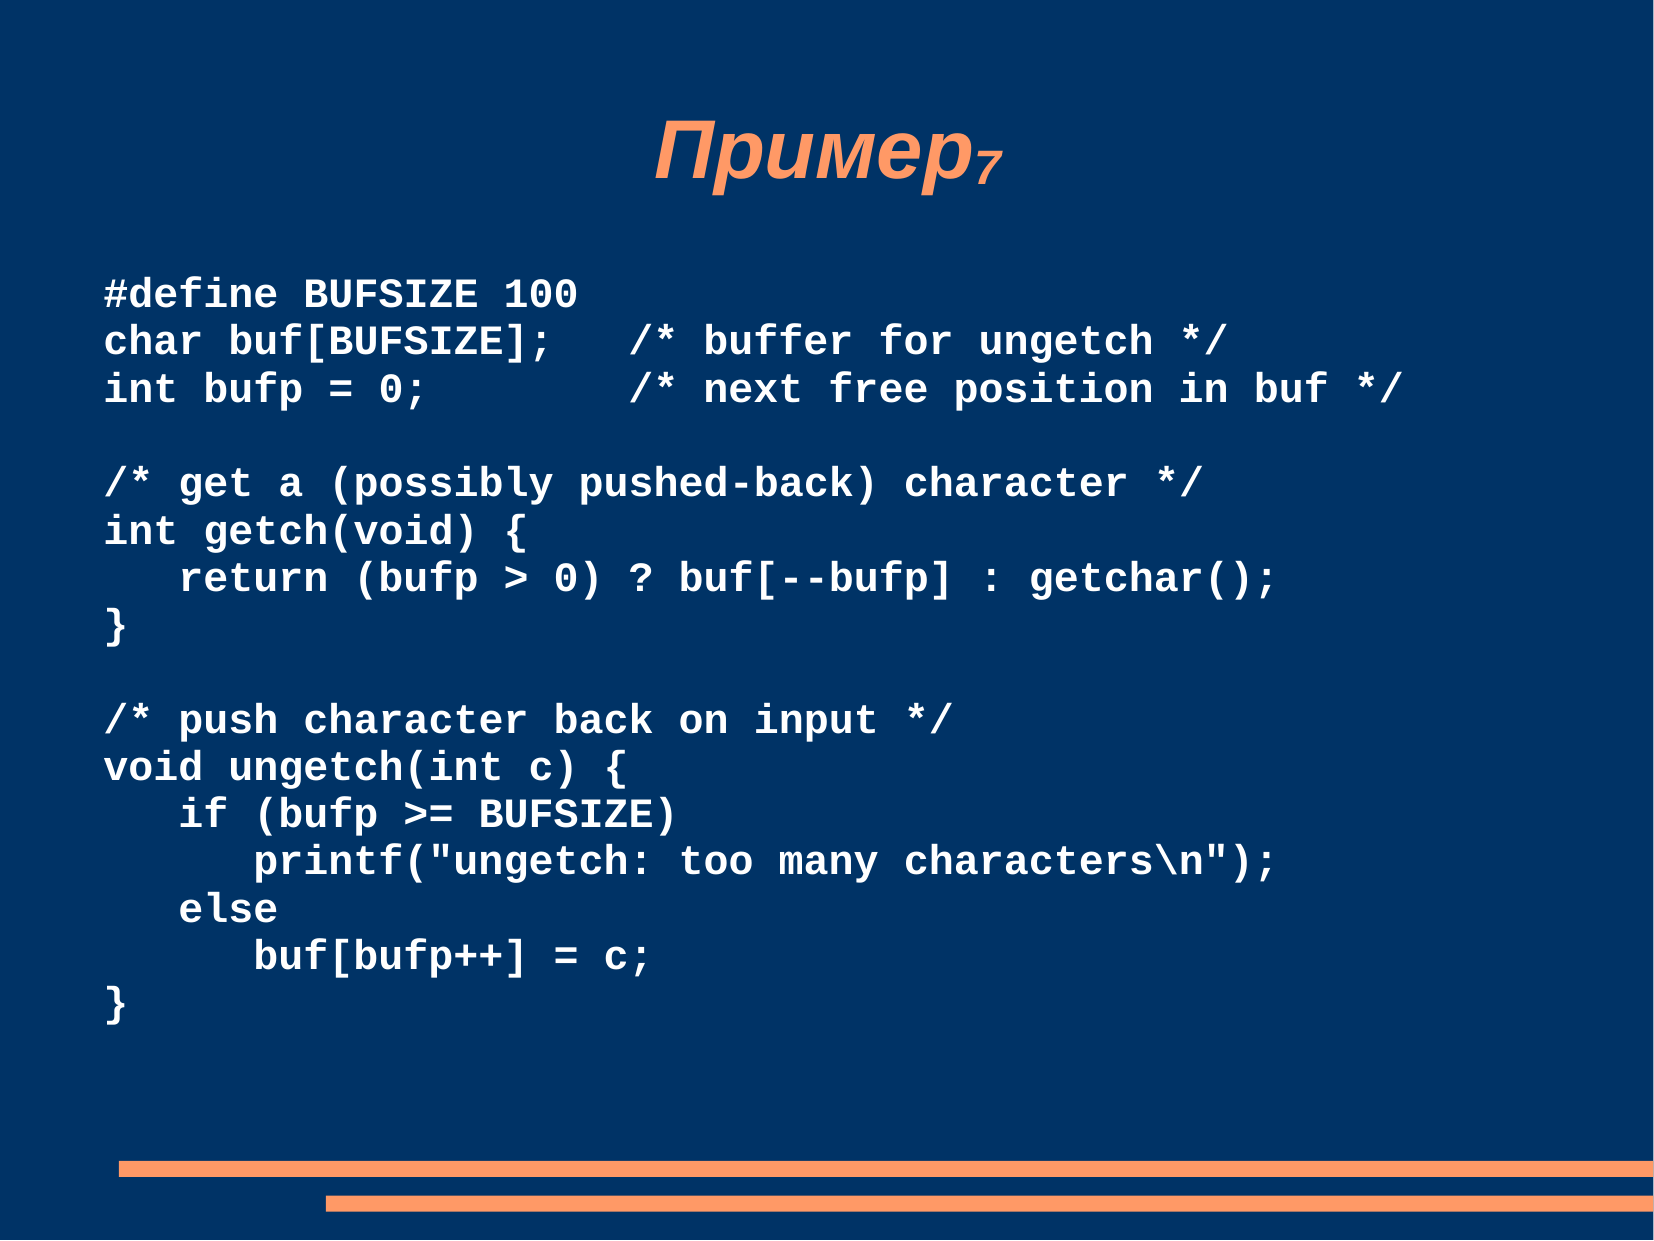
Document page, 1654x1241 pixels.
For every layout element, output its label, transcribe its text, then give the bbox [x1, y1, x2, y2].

text_box #define BUFSIZE 100 char buf[BUFSIZE]; /* buffer for ungetch */ int bufp = 0; /* next free position in buf */ /* get a (possibly pushed-back) character */ int getch(void) { return (bufp > 0) ? buf[--bufp] : getchar(); } /* push character back on input */ void ungetch(int c) { if (bufp >= BUFSIZE) printf("ungetch: too many characters\n"); else buf[bufp++] = c; } [88, 265, 1625, 1045]
title Пример7 [121, 46, 1534, 254]
